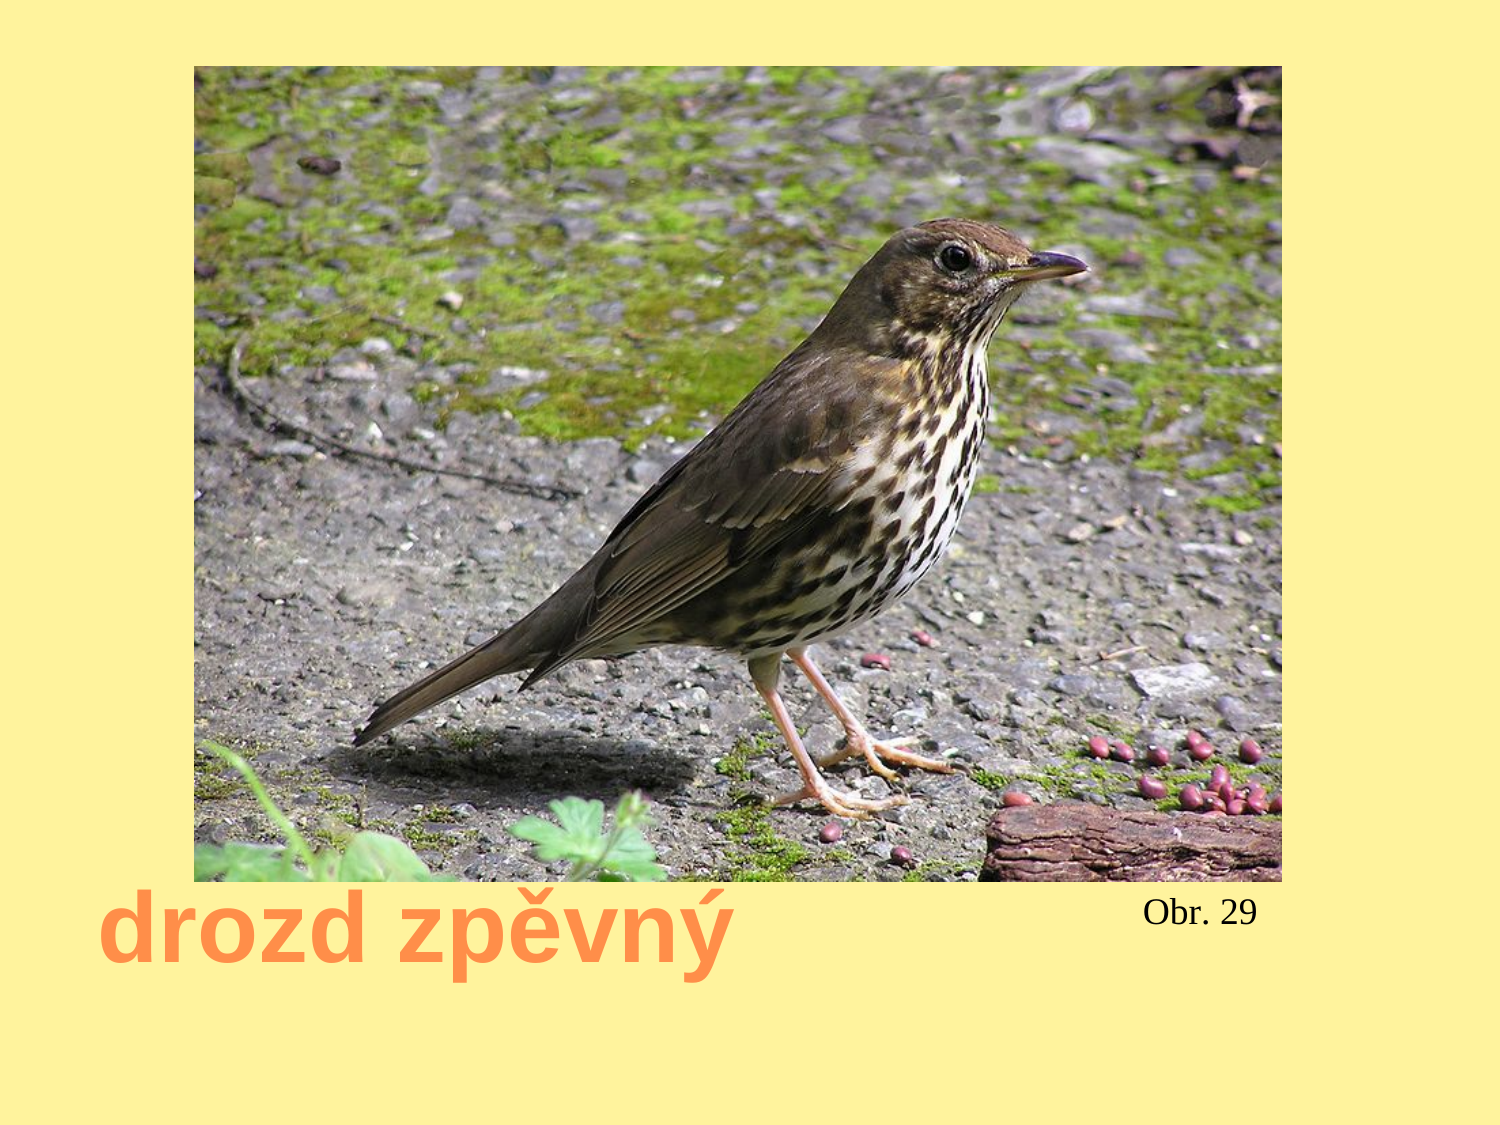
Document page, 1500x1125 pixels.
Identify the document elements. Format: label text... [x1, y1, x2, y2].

text_box Obr. 29 [1128, 879, 1282, 941]
picture [194, 66, 1282, 882]
title drozd zpěvný [82, 817, 1426, 991]
